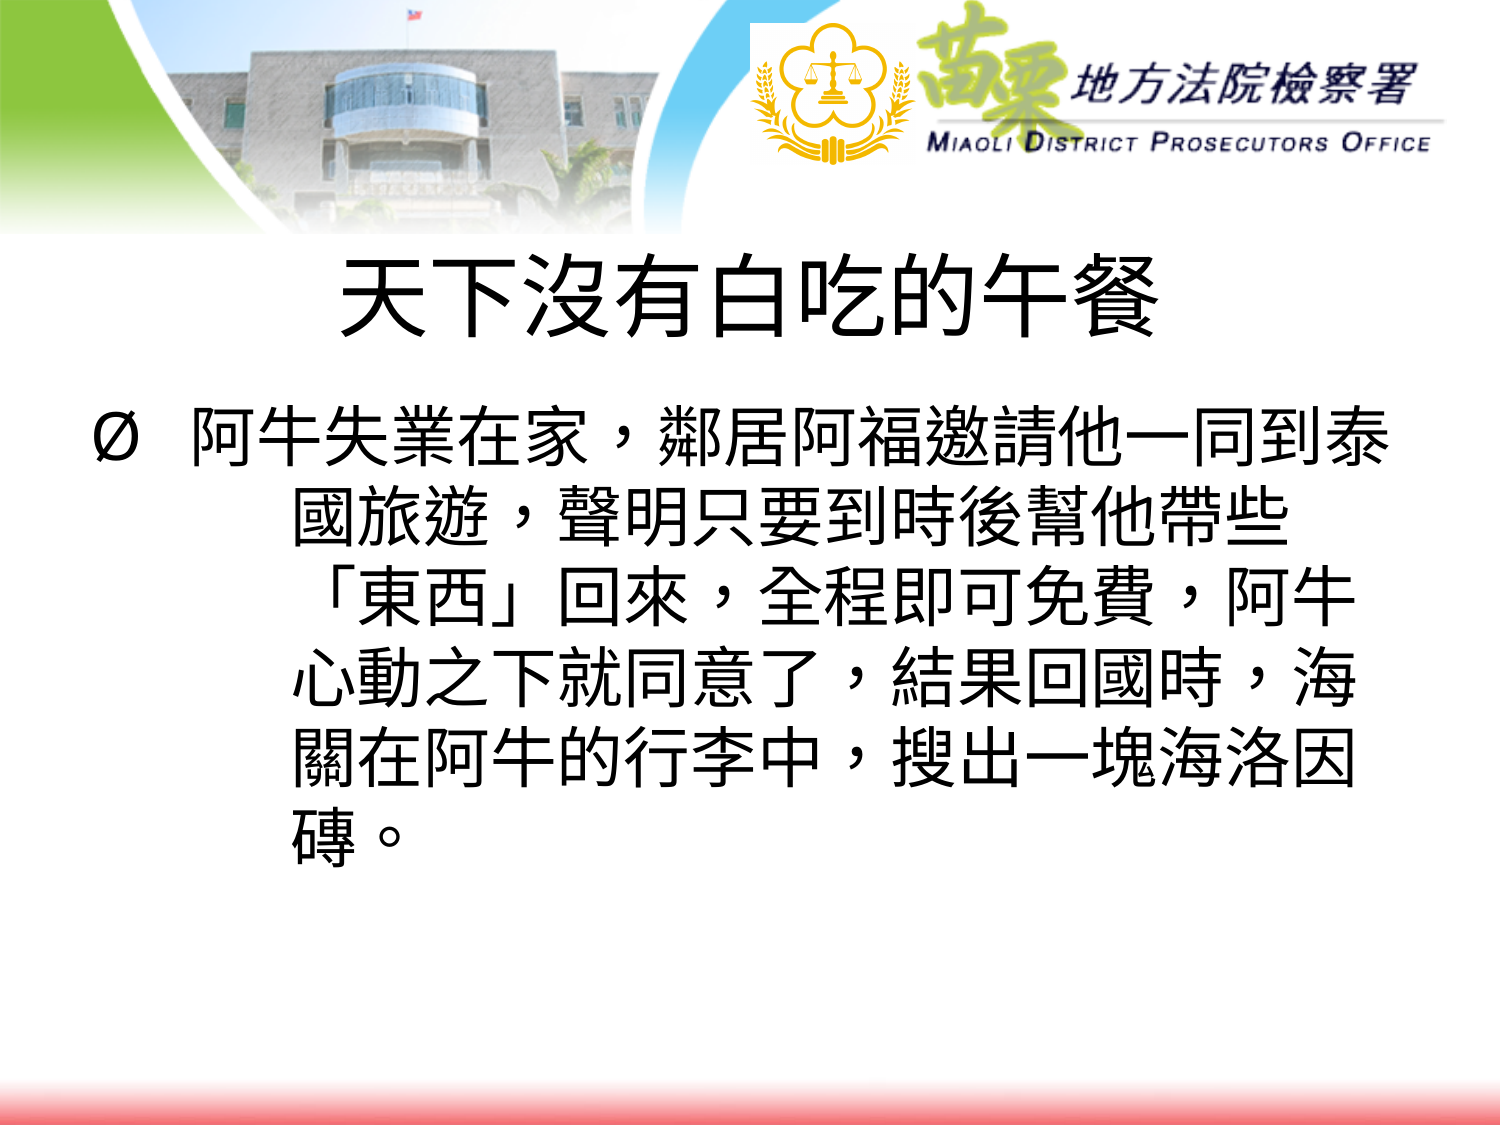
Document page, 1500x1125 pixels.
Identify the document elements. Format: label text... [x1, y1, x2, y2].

list 阿牛失業在家，鄰居阿福邀請他一同到泰國旅遊，聲明只要到時後幫他帶些「東西」回來，全程即可免費，阿牛心動之下就同意了，結果回國時，海關在阿牛的行李中，搜出一塊海洛因磚。 [75, 387, 1426, 1038]
title 天下沒有白吃的午餐 [75, 200, 1426, 387]
